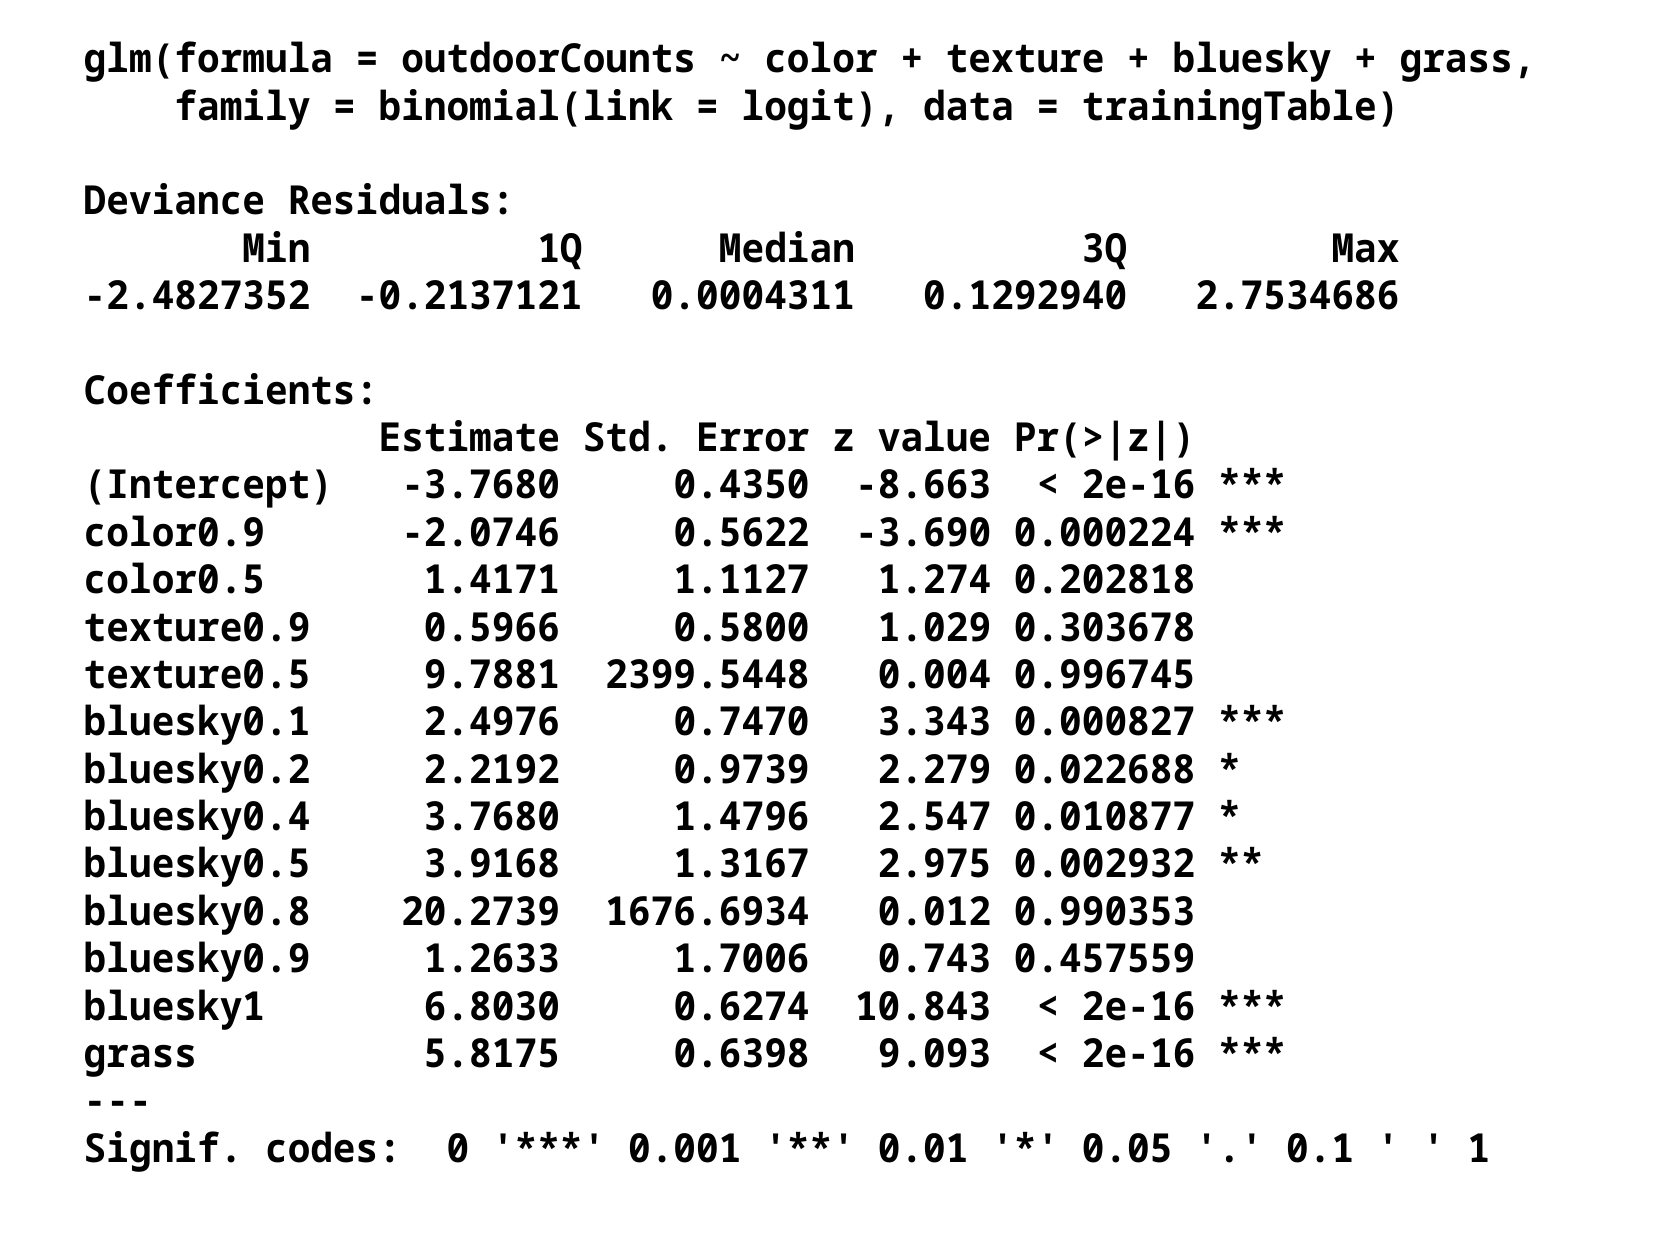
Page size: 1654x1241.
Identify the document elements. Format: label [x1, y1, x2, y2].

chart [82, 37, 1569, 1224]
